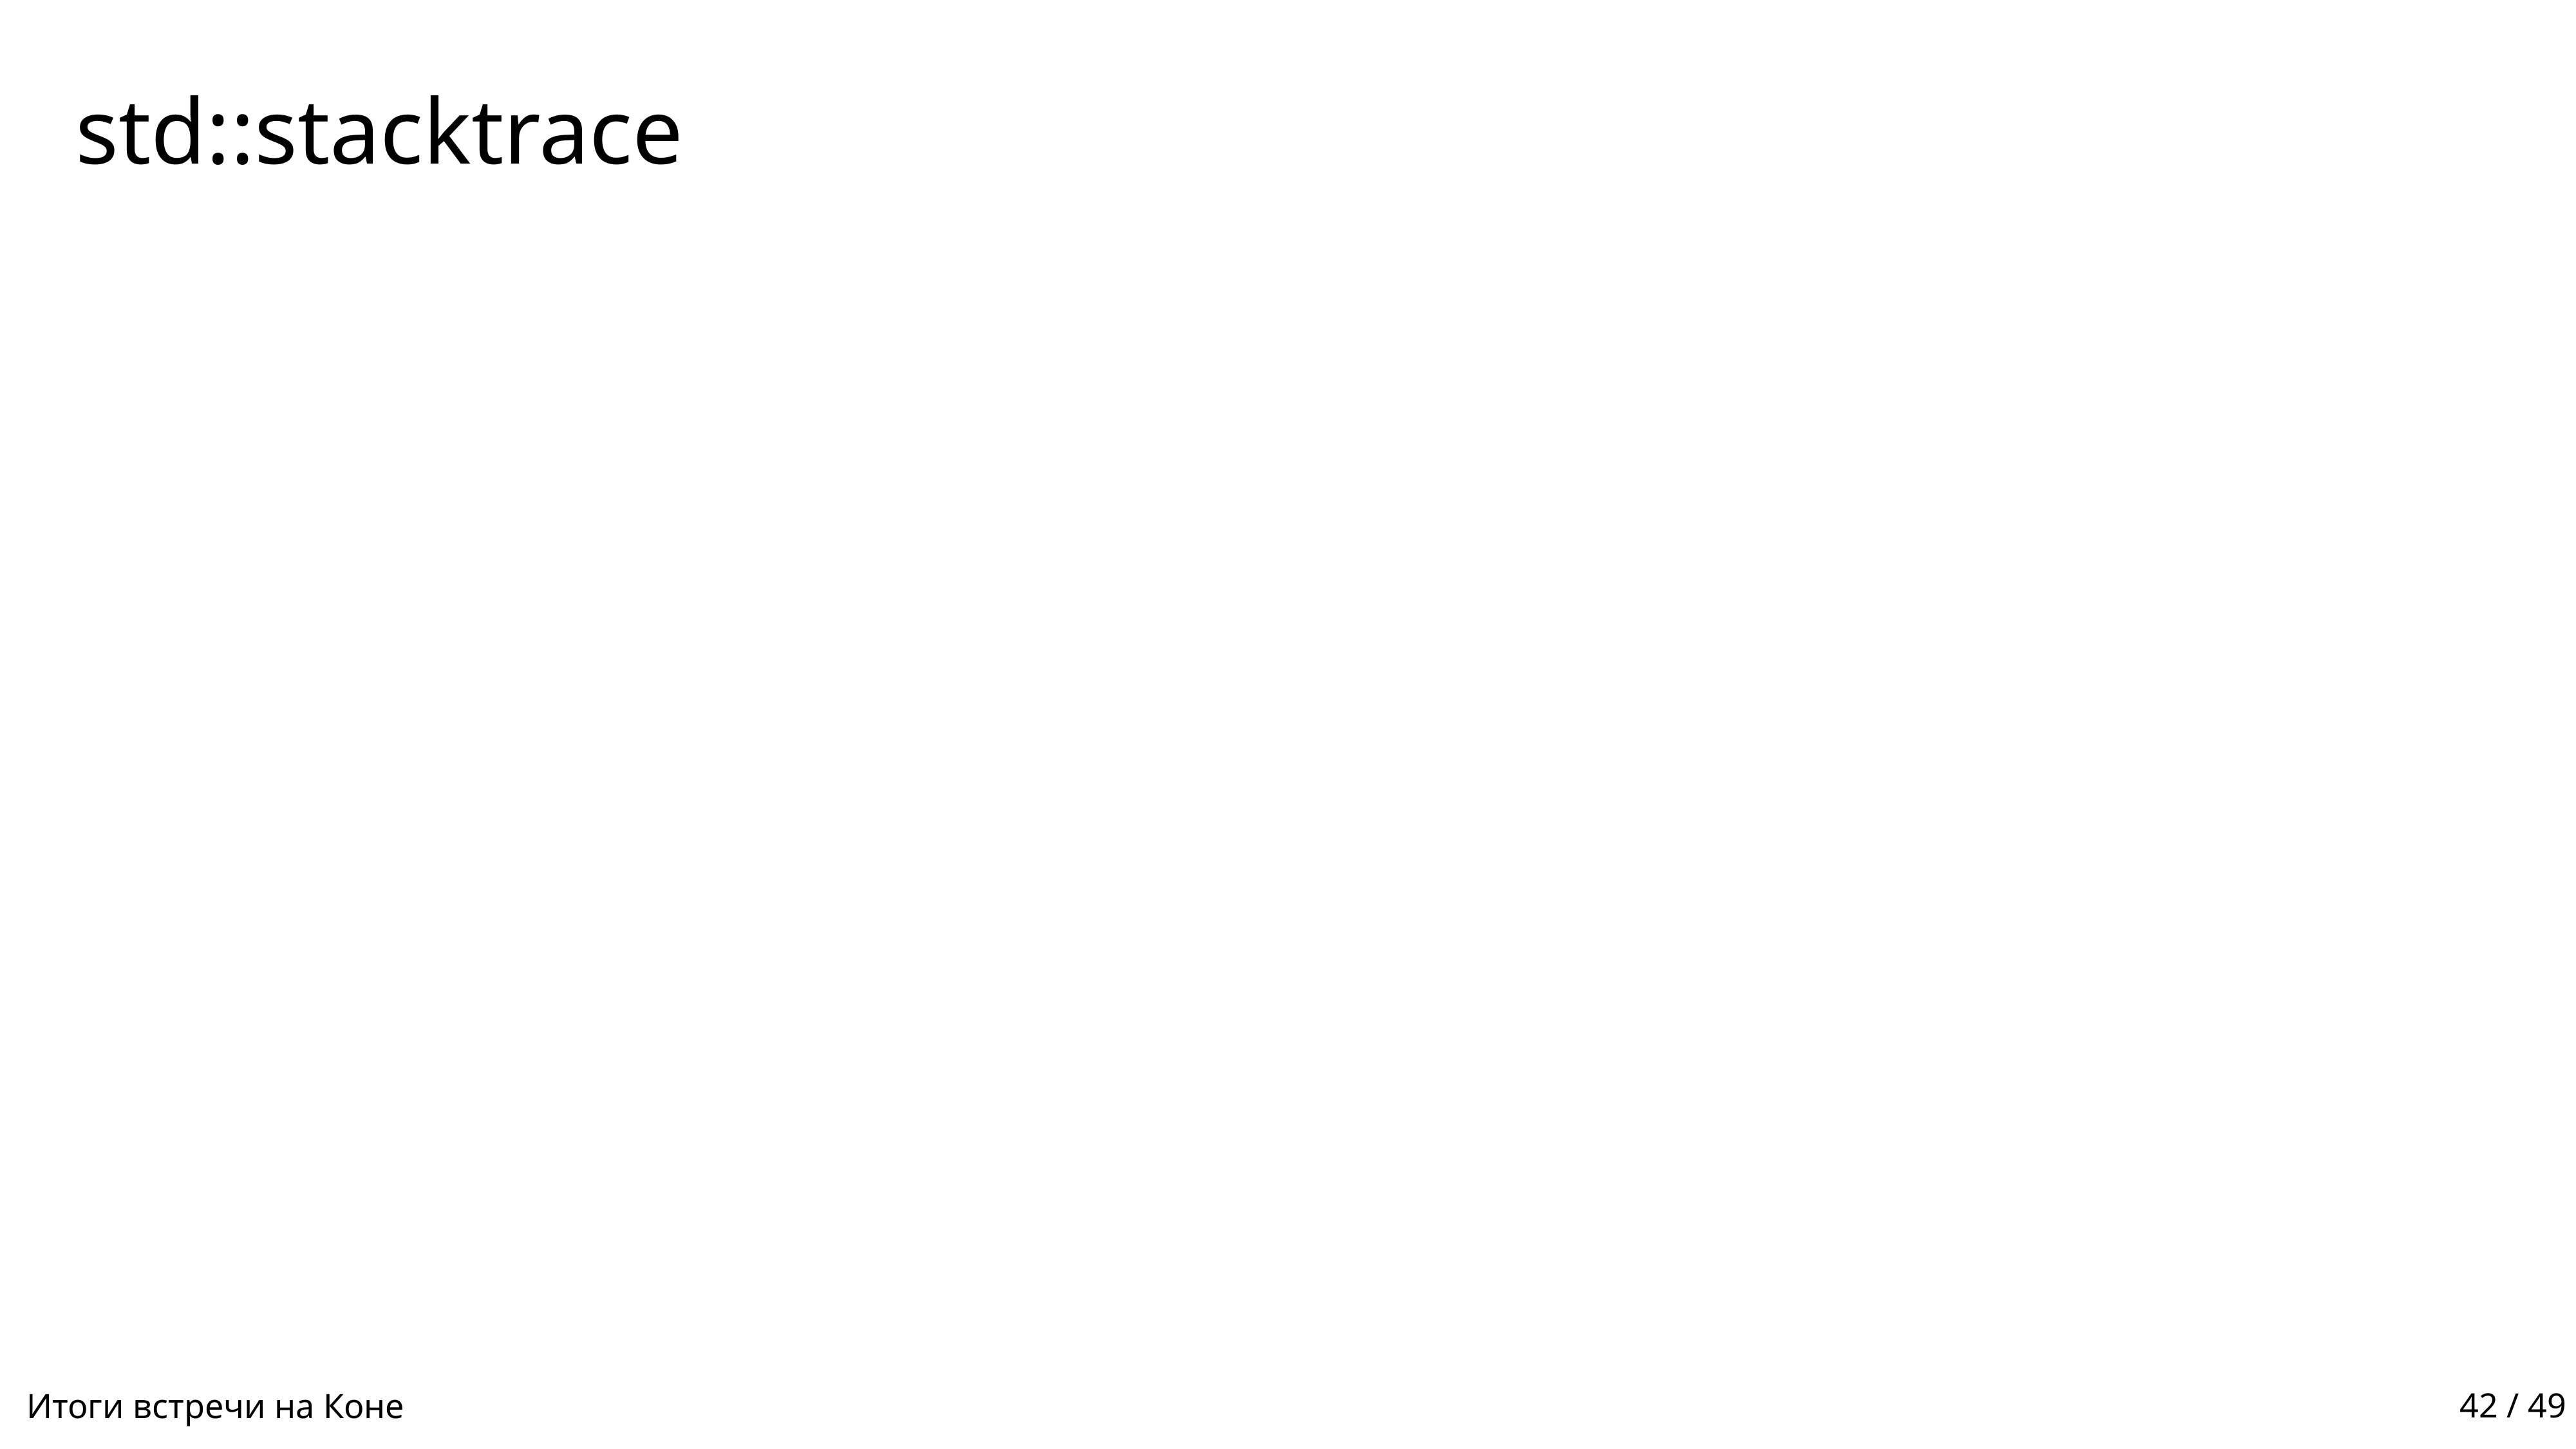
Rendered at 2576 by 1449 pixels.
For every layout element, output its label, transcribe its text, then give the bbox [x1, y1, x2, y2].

title std::stacktrace [66, 81, 802, 486]
list Итоги встречи на Коне [17, 1376, 1114, 1431]
list <number> / 49 [1479, 1376, 2576, 1431]
